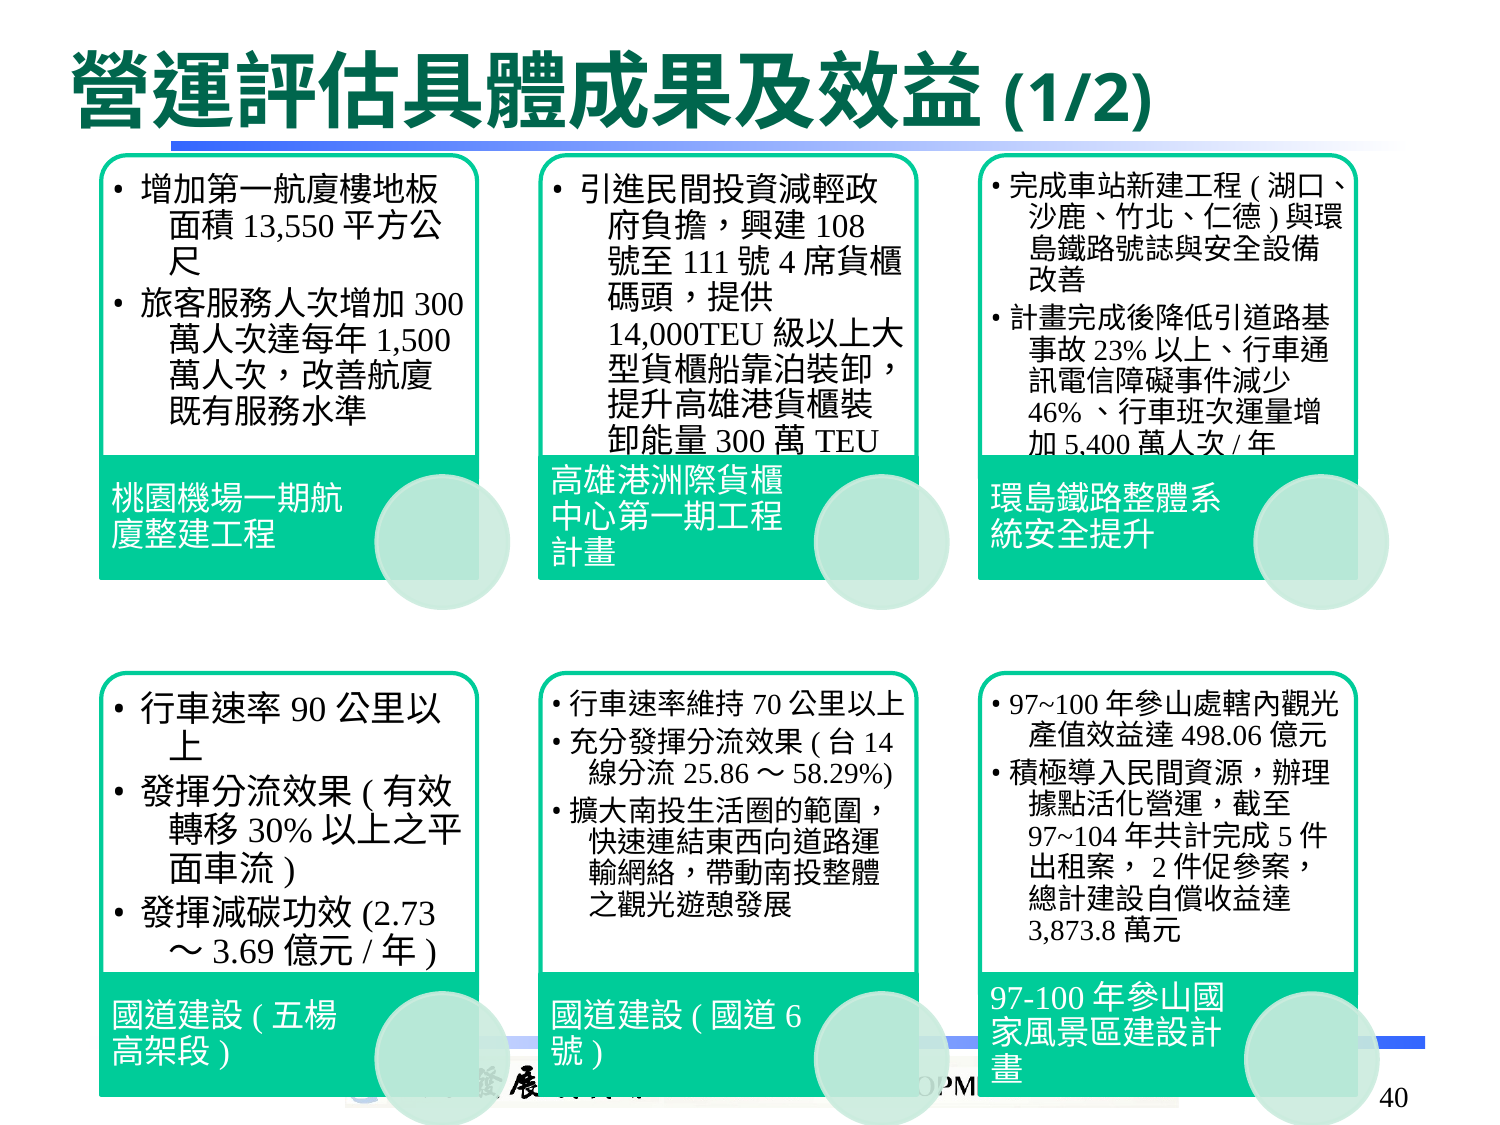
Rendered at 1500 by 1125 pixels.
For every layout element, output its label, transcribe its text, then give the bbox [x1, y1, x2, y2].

title 營運評估具體成果及效益(1/2) [53, 31, 1447, 141]
text_box 40 [1364, 1070, 1490, 1106]
text_box 完成車站新建工程(湖口、沙鹿、竹北、仁德)與環島鐵路號誌與安全設備改善 計畫完成後降低引道路基事故23%以上、行車通訊電信障礙事件減少46%、行車班次運量增加5,400萬人次/年 [980, 155, 1357, 457]
text_box 國道建設(五楊高架段) [101, 973, 478, 1095]
text_box 97~100年參山處轄內觀光產值效益達498.06億元 積極導入民間資源，辦理據點活化營運，截至97~104年共計完成5件出租案，2件促參案，總計建設自償收益達3,873.8萬元 [980, 672, 1357, 973]
text_box 增加第一航廈樓地板面積13,550平方公尺 旅客服務人次增加300萬人次達每年1,500萬人次，改善航廈既有服務水準 [101, 155, 478, 457]
text_box 引進民間投資減輕政府負擔，興建108號至111號4席貨櫃碼頭，提供14,000TEU級以上大型貨櫃船靠泊裝卸，提升高雄港貨櫃裝卸能量300萬TEU [540, 155, 917, 457]
text_box 高雄港洲際貨櫃中心第一期工程計畫 [540, 457, 917, 578]
text_box 行車速率90公里以上 發揮分流效果(有效轉移30%以上之平面車流) 發揮減碳功效(2.73 ～3.69億元/年) [101, 672, 478, 973]
text_box 行車速率維持70公里以上 充分發揮分流效果(台14線分流25.86～58.29%) 擴大南投生活圈的範圍，快速連結東西向道路運輸網絡，帶動南投整體之觀光遊憩發展 [540, 672, 917, 973]
text_box [1246, 993, 1378, 1125]
text_box 國道建設(國道6號) [540, 973, 917, 1095]
text_box [815, 993, 948, 1125]
text_box 環島鐵路整體系統安全提升 [980, 457, 1357, 578]
text_box [376, 993, 509, 1125]
text_box [1255, 476, 1388, 608]
text_box [376, 476, 509, 608]
text_box 97-100年參山國家風景區建設計畫 [980, 973, 1357, 1095]
text_box 桃園機場一期航廈整建工程 [101, 457, 478, 578]
text_box [815, 476, 948, 608]
